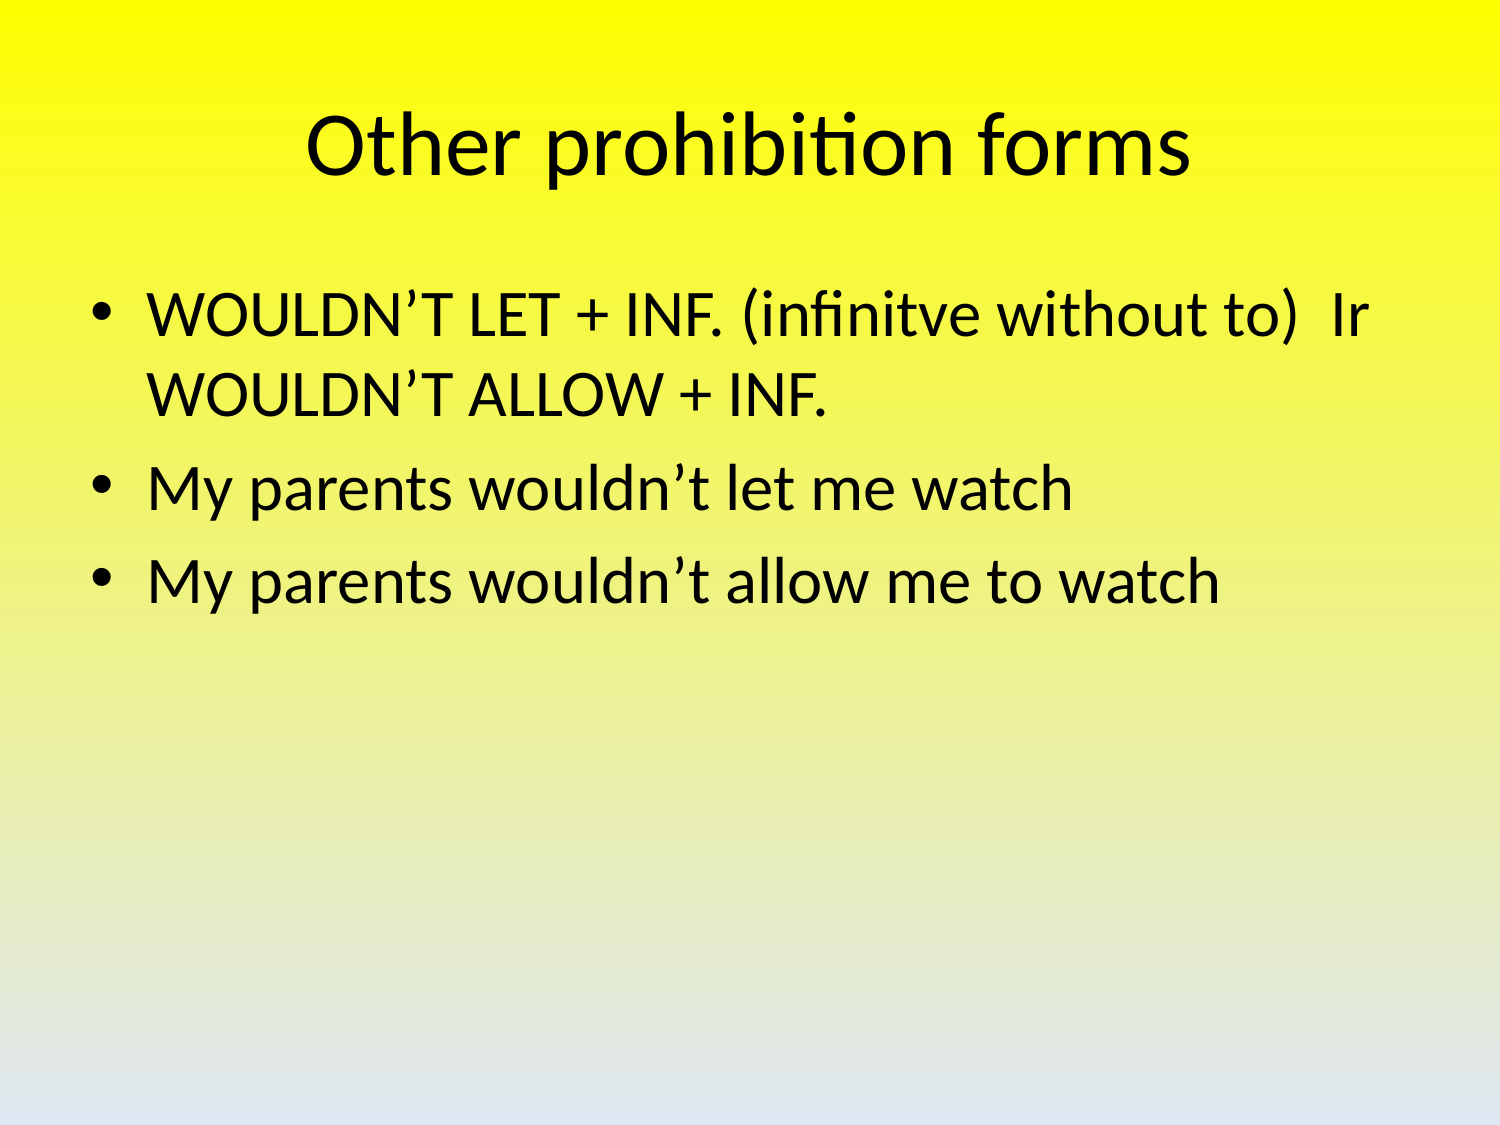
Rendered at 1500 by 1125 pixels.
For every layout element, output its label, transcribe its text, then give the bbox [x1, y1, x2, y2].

title Other prohibition forms [75, 45, 1425, 233]
list WOULDN’T LET + INF. (infinitve without to) Ir WOULDN’T ALLOW + INF. My parents wouldn’t let me watch My parents wouldn’t allow me to watch [75, 262, 1425, 1005]
